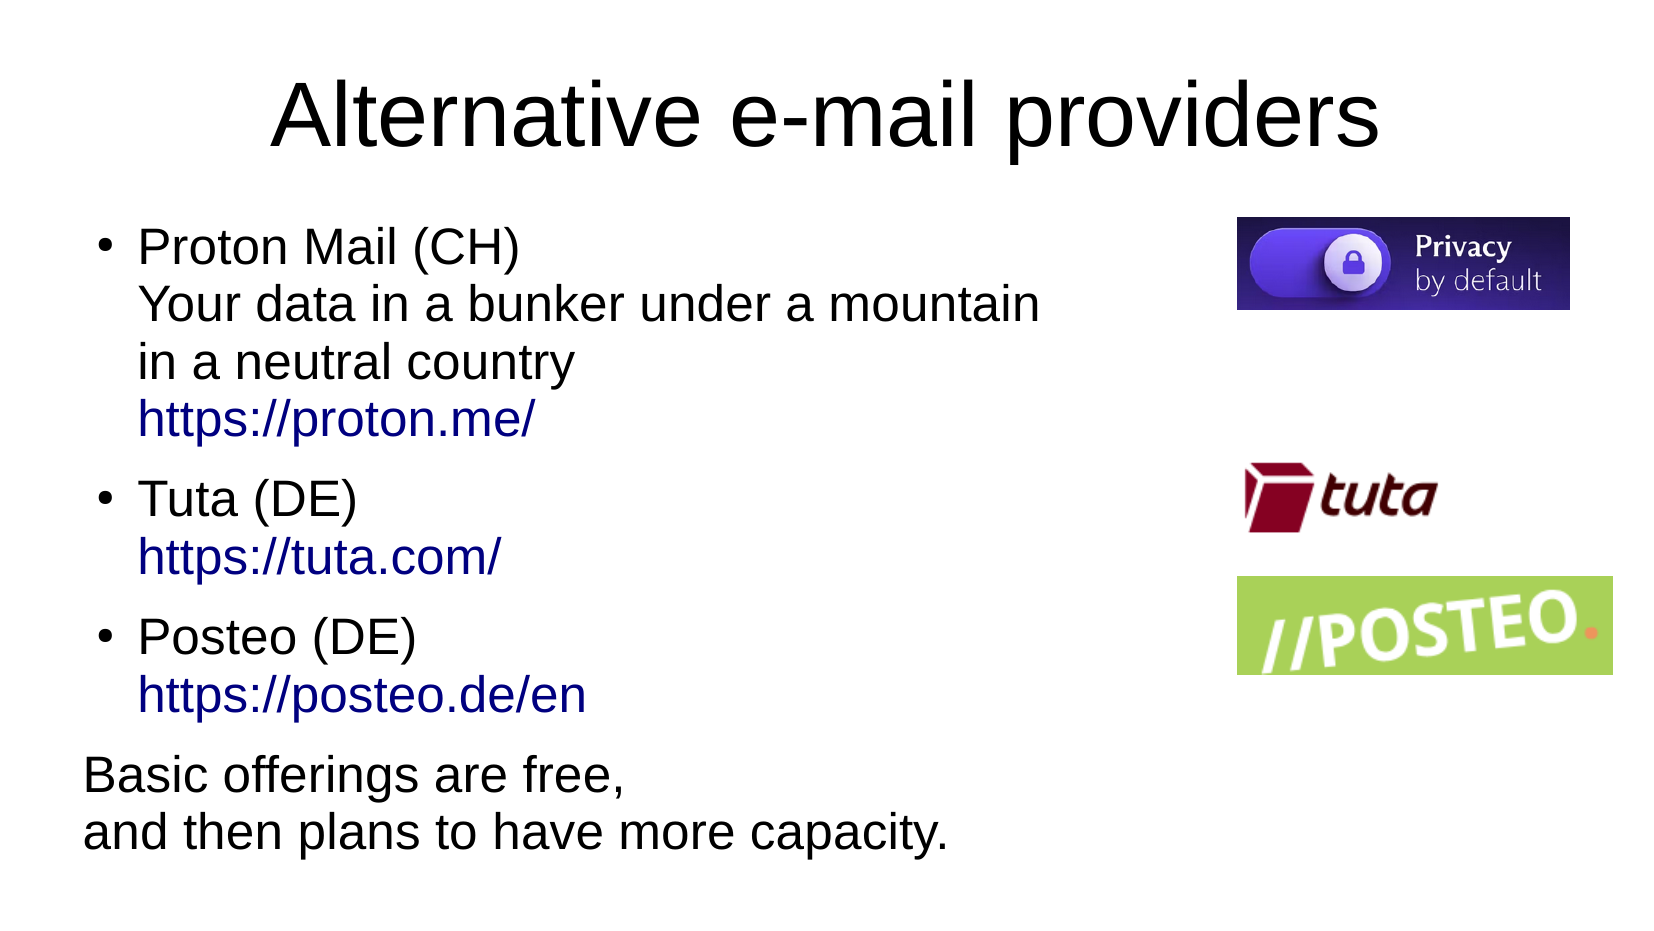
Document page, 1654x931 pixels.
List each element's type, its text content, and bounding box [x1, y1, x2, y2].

list Proton Mail (CH) Your data in a bunker under a mountain in a neutral country https://proton.me/ Tuta (DE) https://tuta.com/ Posteo (DE) https://posteo.de/en Basic offerings are free, and then plans to have more capacity. [82, 217, 1571, 863]
picture [1237, 217, 1570, 310]
picture [1225, 449, 1482, 550]
picture [1237, 576, 1613, 676]
title Alternative e-mail providers [82, 37, 1571, 193]
